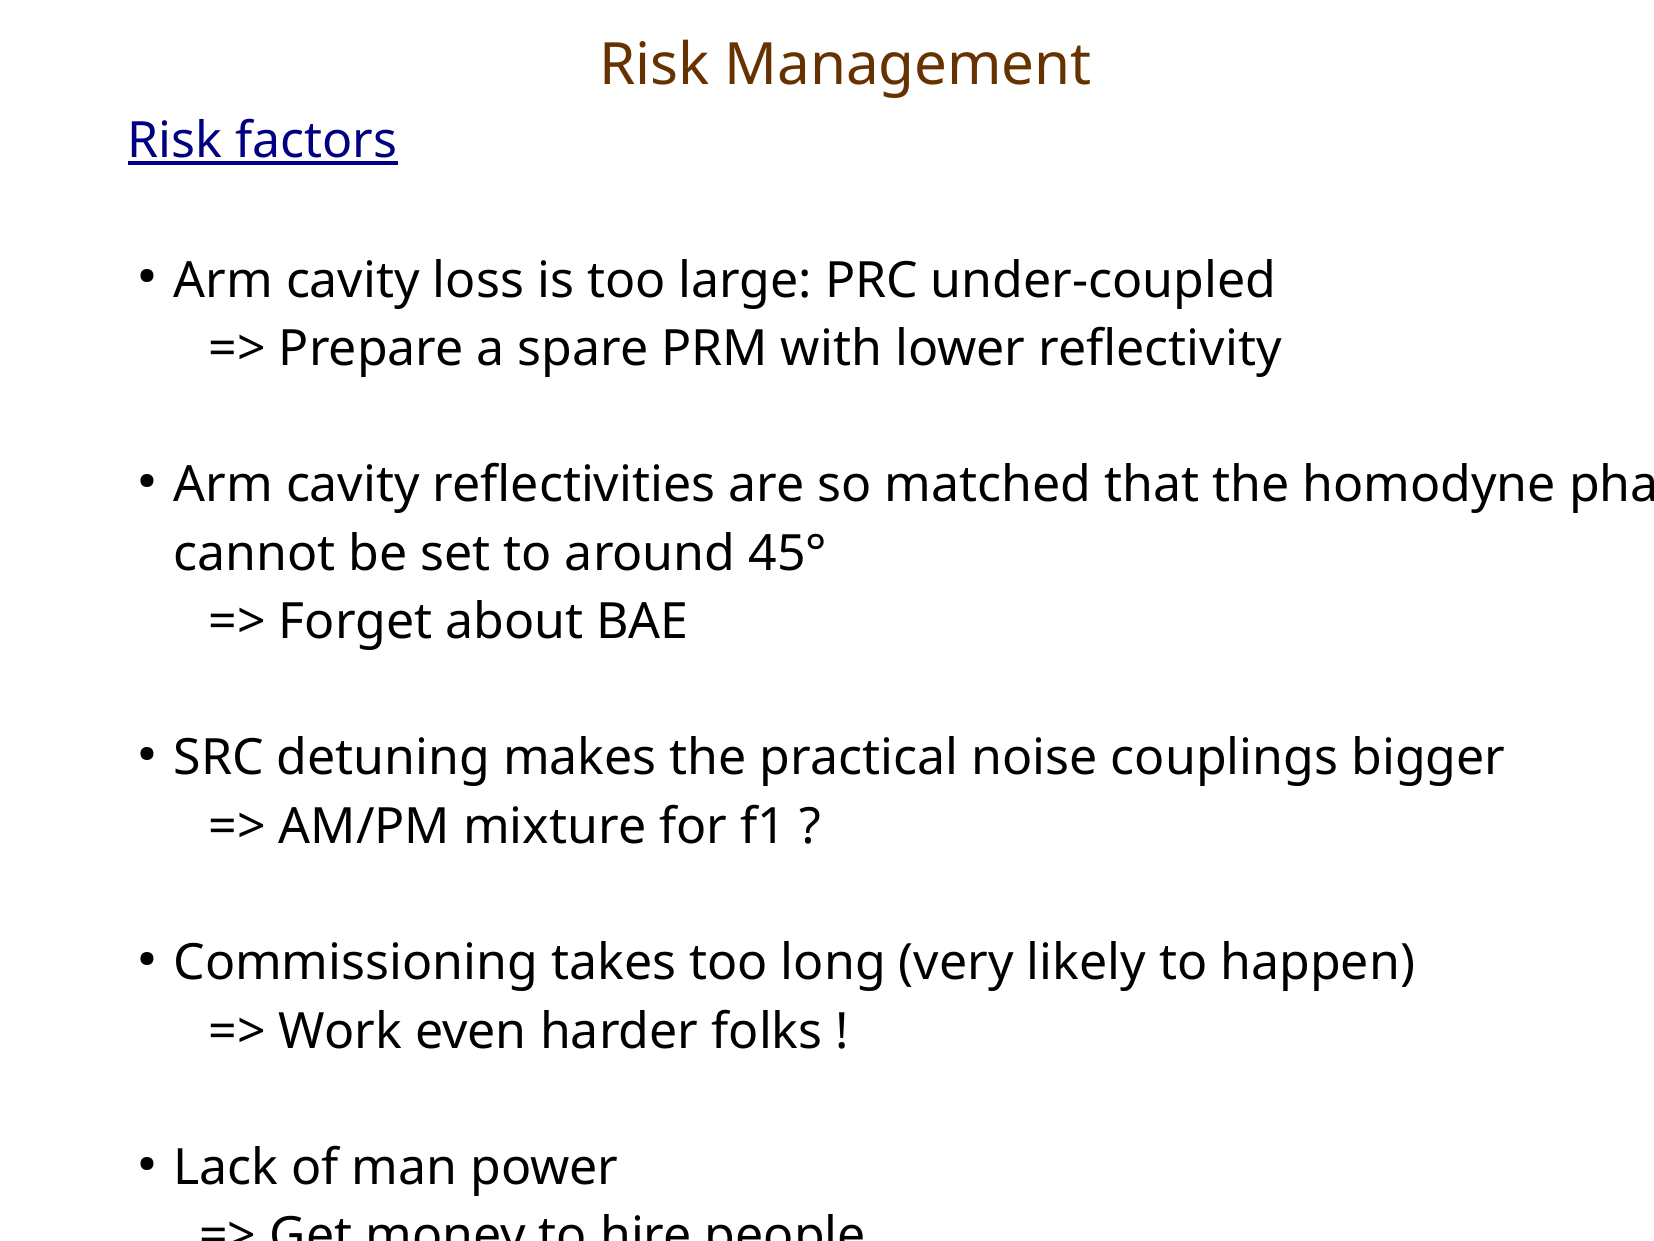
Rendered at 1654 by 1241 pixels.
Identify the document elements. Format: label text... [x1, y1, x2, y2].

text_box Risk Management [584, 14, 1070, 100]
text_box Arm cavity loss is too large: PRC under-coupled => Prepare a spare PRM with lower reflectivity Arm cavity reflectivities are so matched that the homodyne phase cannot be set to around 45° => Forget about BAE SRC detuning makes the practical noise couplings bigger => AM/PM mixture for f1 ? Commissioning takes too long (very likely to happen) => Work even harder folks ! Lack of man power => Get money to hire people [123, 236, 1617, 1155]
text_box Risk factors [112, 96, 396, 172]
